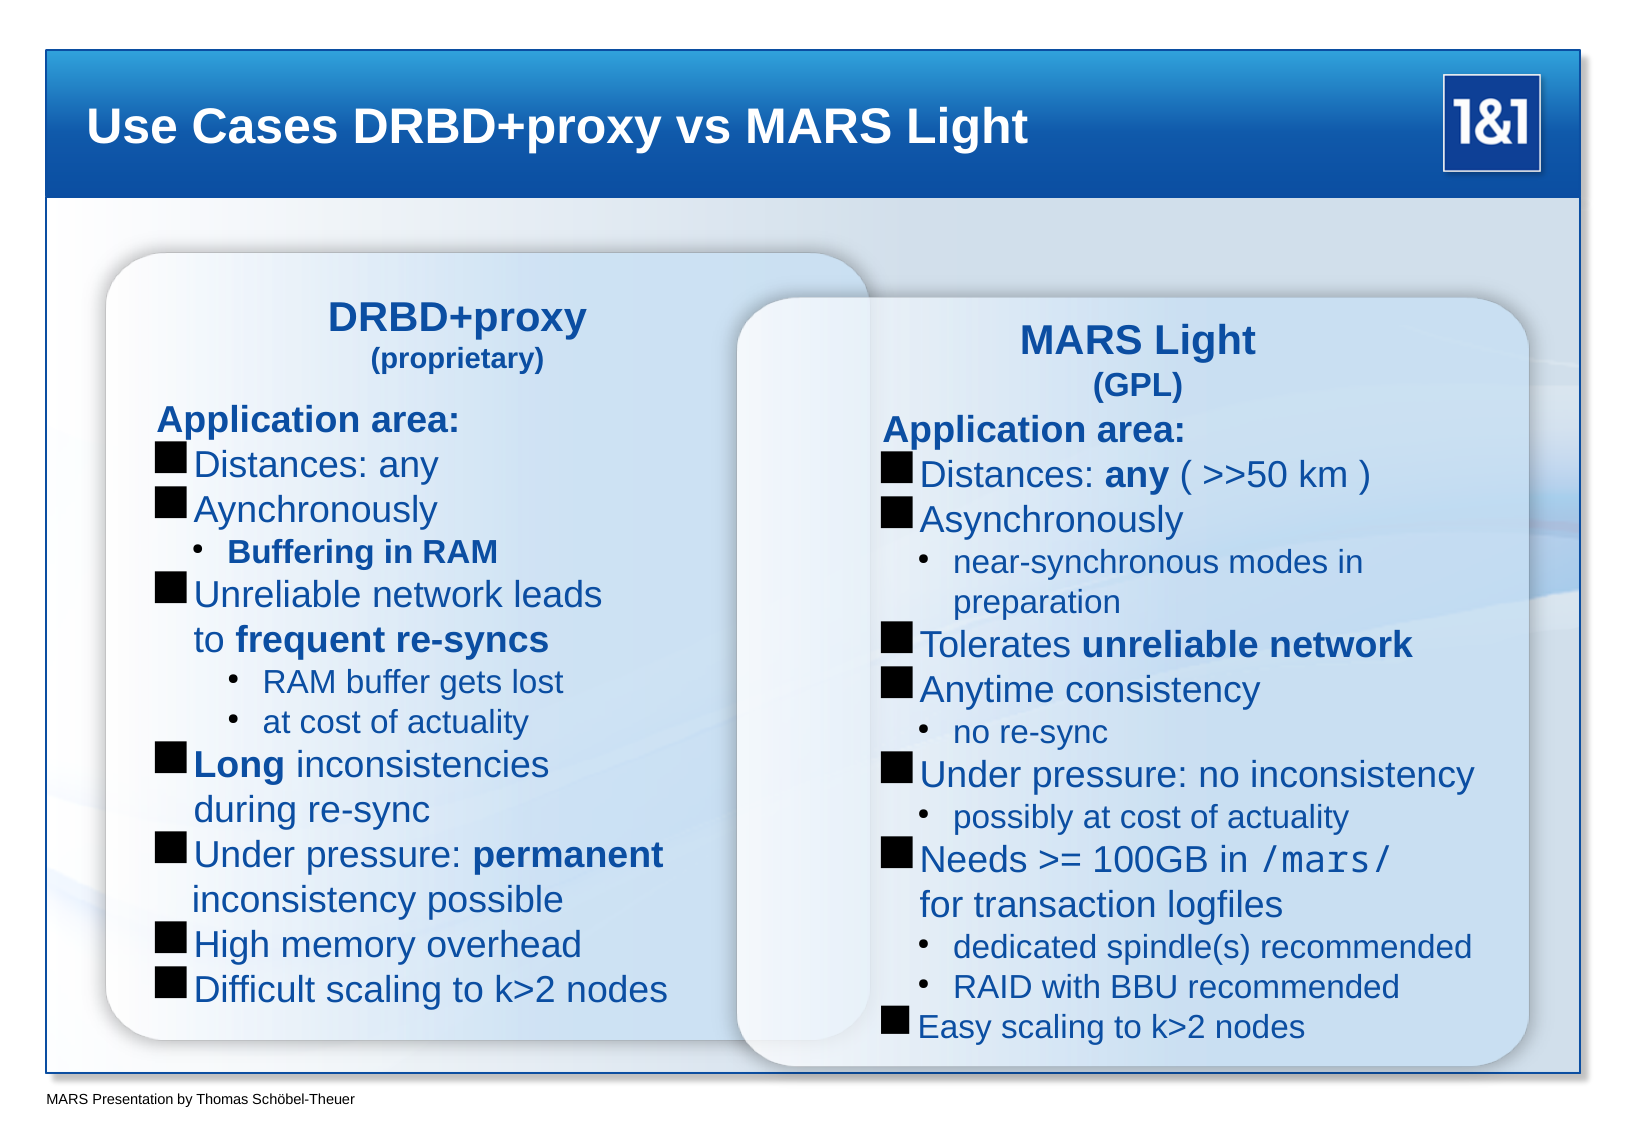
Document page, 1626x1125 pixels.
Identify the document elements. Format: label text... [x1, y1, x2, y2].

picture [44, 48, 1597, 1096]
text_box MARS Light (GPL) [839, 303, 1437, 388]
title Use Cases DRBD+proxy vs MARS Light [86, 51, 1416, 196]
text_box Application area: Distances: any ( >>50 km ) Asynchronously near-synchronous modes in preparation Tolerates unreliable network Anytime consistency no re-sync Under pressure: no inconsistency possibly at cost of actuality Needs >= 100GB in /mars/ for transaction logfiles dedicated spindle(s) recommended RAID with BBU recommended Easy scaling to k>2 nodes [853, 417, 1541, 1033]
text_box Application area: Distances: any Aynchronously Buffering in RAM Unreliable network leads to frequent re-syncs RAM buffer gets lost at cost of actuality Long inconsistencies during re-sync Under pressure: permanent inconsistency possible High memory overhead Difficult scaling to k>2 nodes [127, 385, 736, 1021]
footer MARS Presentation by Thomas Schöbel-Theuer [46, 1068, 561, 1125]
text_box DRBD+proxy (proprietary) [240, 280, 676, 361]
